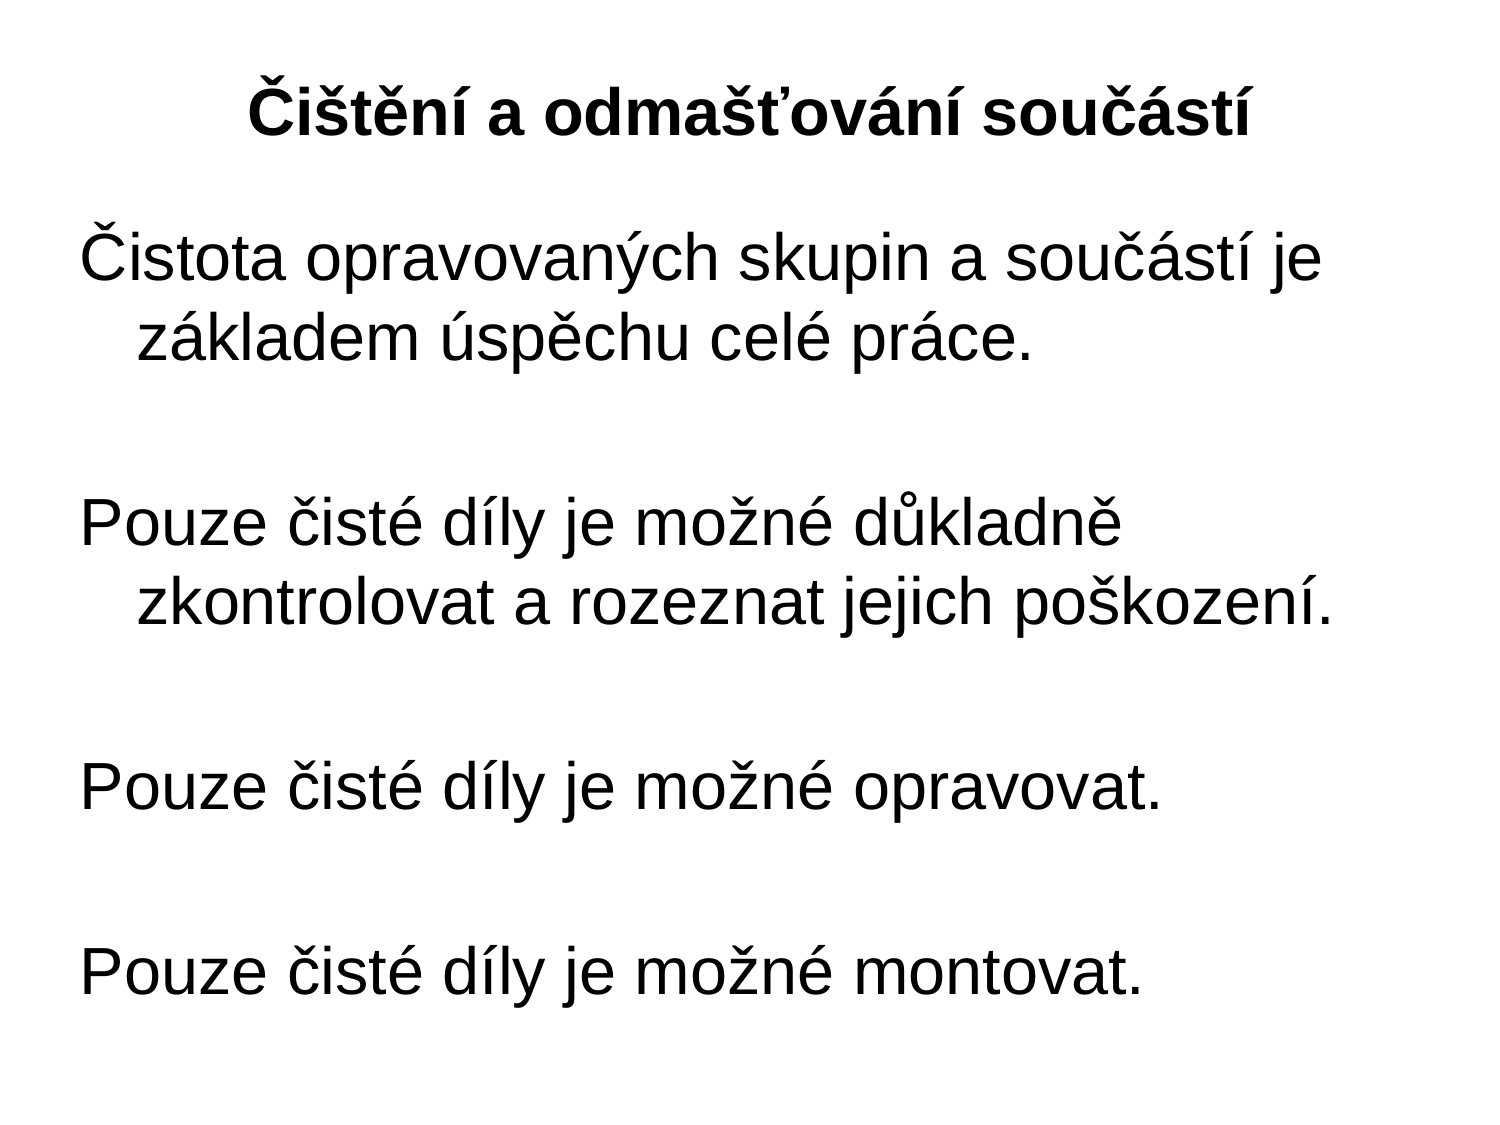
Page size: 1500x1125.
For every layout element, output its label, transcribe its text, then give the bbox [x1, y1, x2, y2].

title Čištění a odmašťování součástí [75, 45, 1426, 173]
list Čistota opravovaných skupin a součástí je základem úspěchu celé práce. Pouze čisté díly je možné důkladně zkontrolovat a rozeznat jejich poškození. Pouze čisté díly je možné opravovat. Pouze čisté díly je možné montovat. [64, 113, 1415, 1016]
